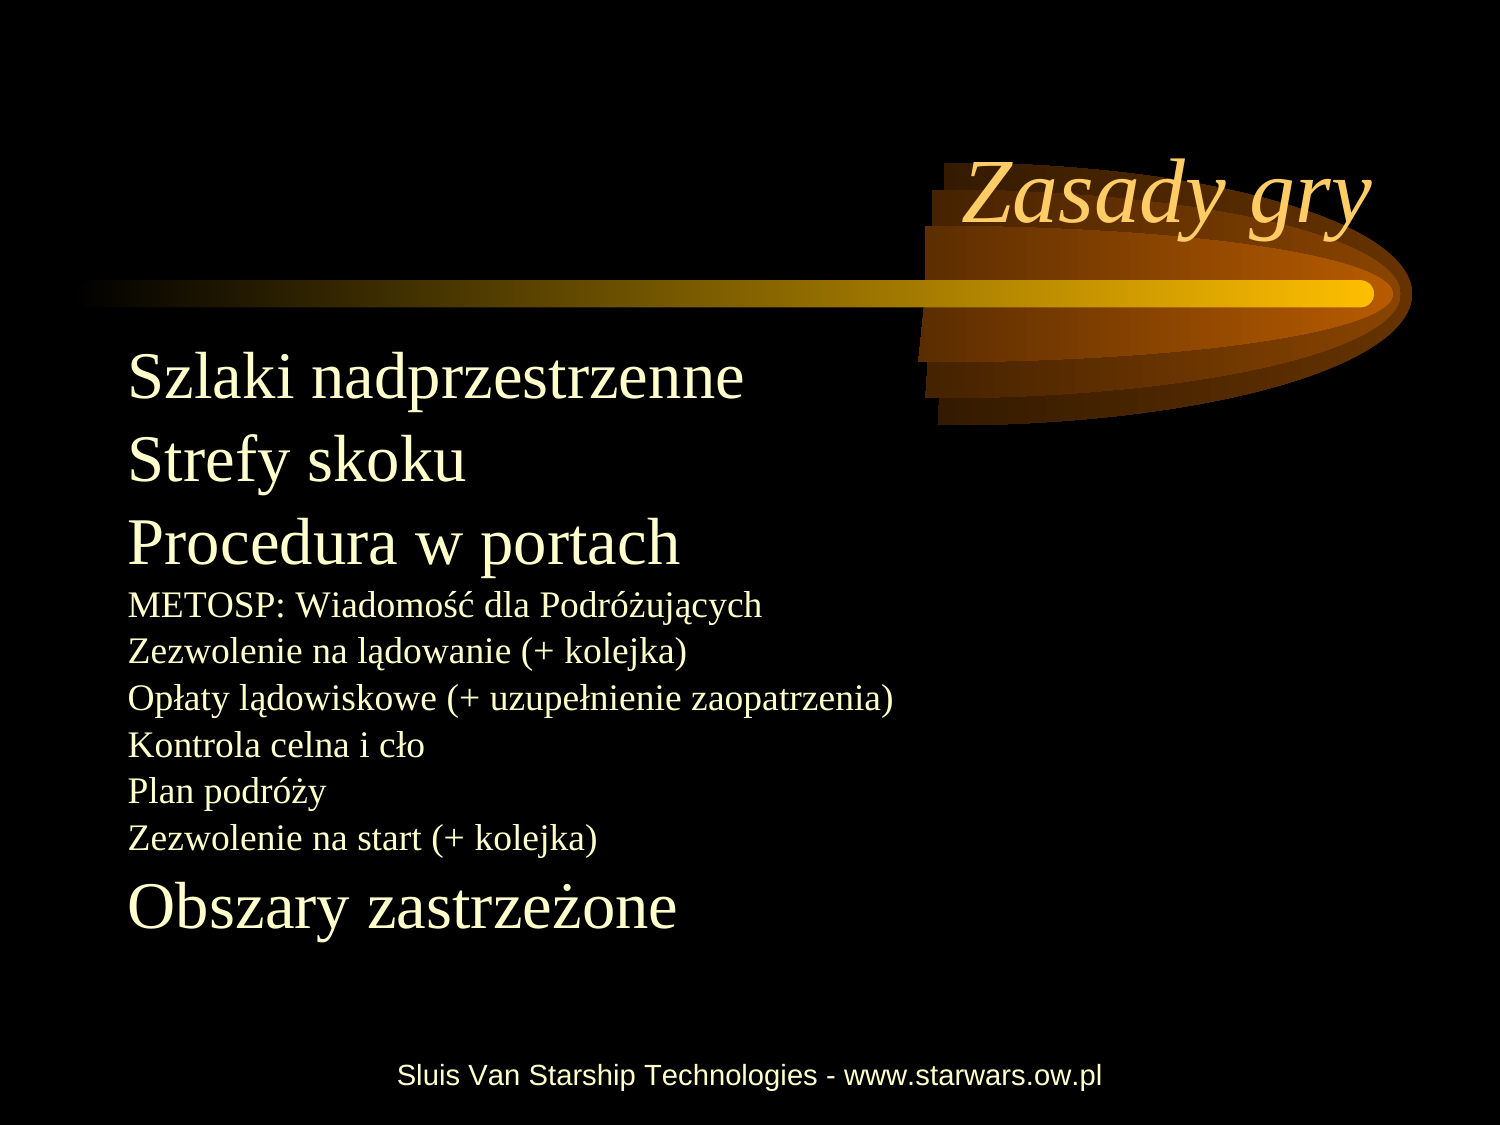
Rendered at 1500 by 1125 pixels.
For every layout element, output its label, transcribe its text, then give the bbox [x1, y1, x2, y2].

list Szlaki nadprzestrzenne Strefy skoku Procedura w portach METOSP: Wiadomość dla Podróżujących Zezwolenie na lądowanie (+ kolejka) Opłaty lądowiskowe (+ uzupełnienie zaopatrzenia) Kontrola celna i cło Plan podróży Zezwolenie na start (+ kolejka) Obszary zastrzeżone [112, 337, 1388, 1013]
title Zasady gry [112, 62, 1388, 250]
